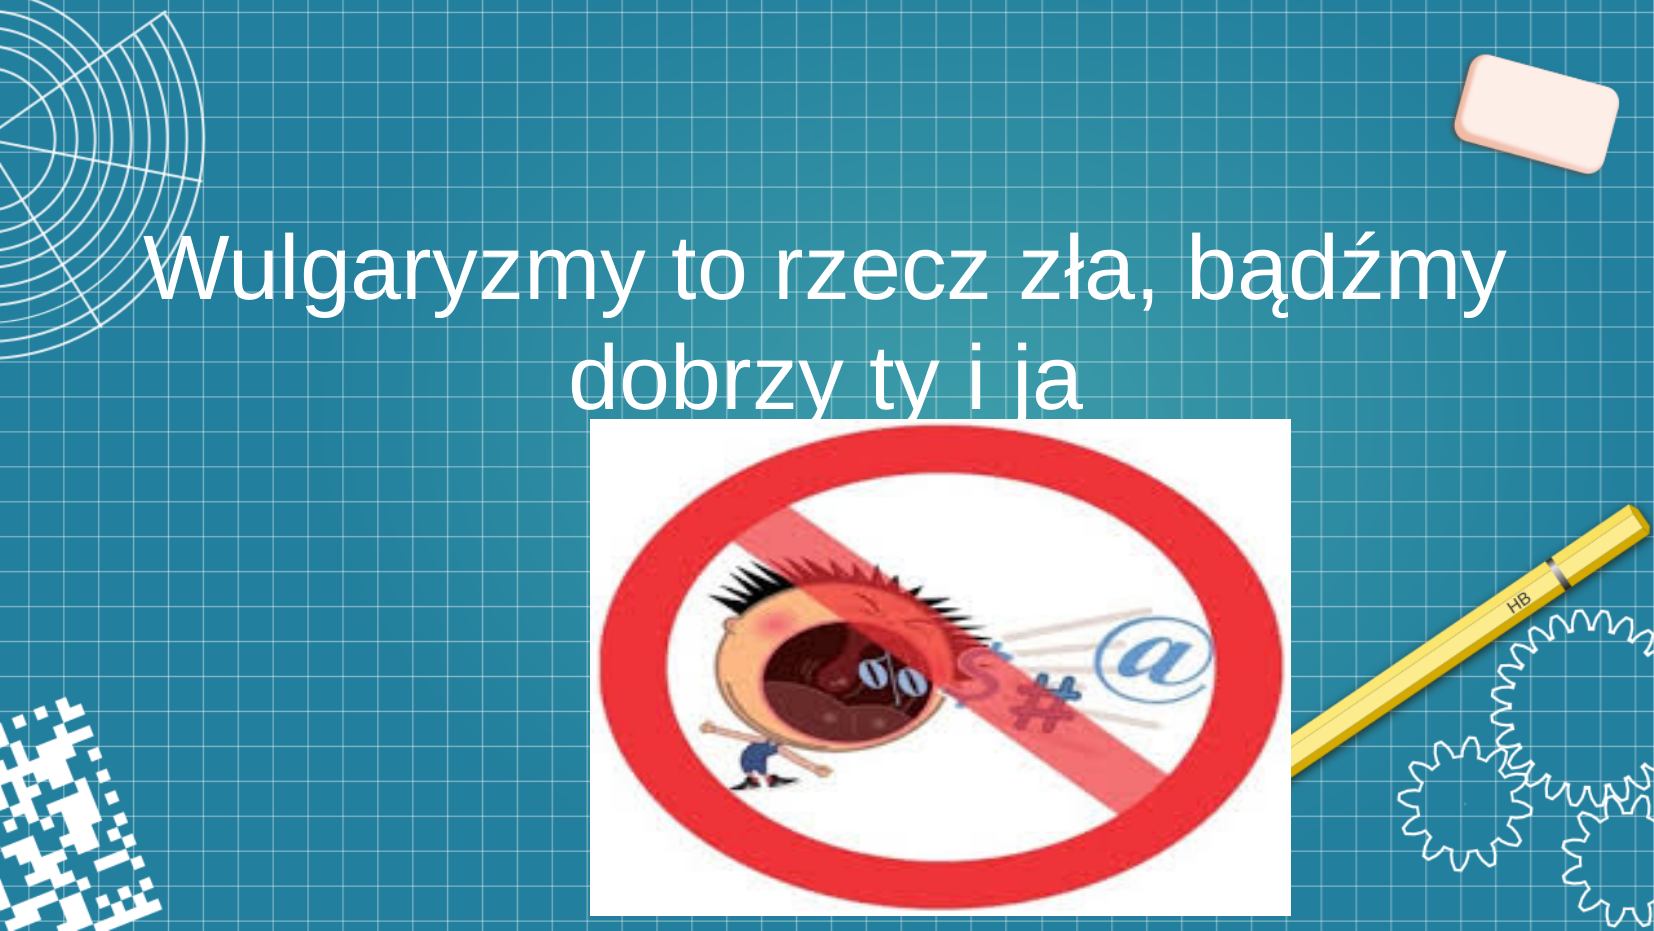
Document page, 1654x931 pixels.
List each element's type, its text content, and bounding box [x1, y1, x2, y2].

picture [590, 419, 1291, 916]
title Wulgaryzmy to rzecz zła, bądźmy dobrzy ty i ja [88, 214, 1565, 421]
